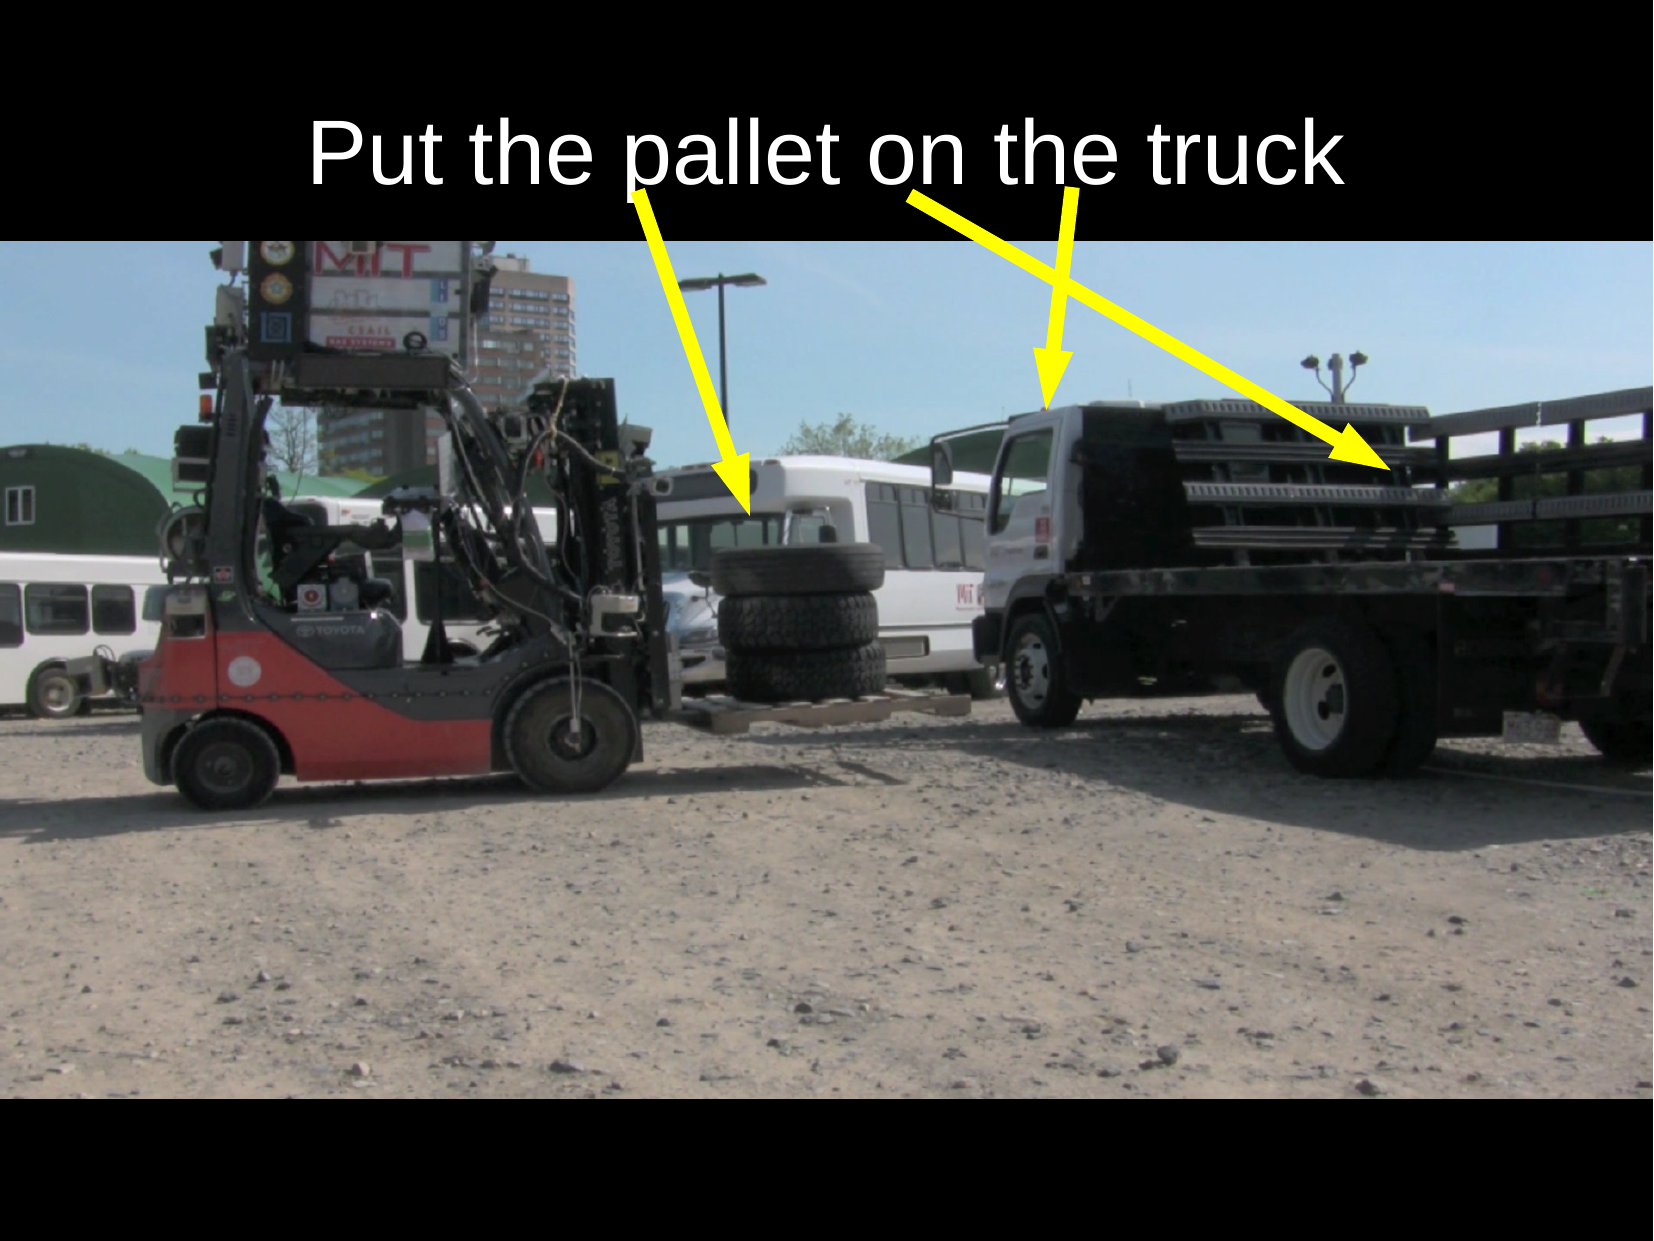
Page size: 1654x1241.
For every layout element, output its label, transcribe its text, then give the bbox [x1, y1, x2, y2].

picture [1035, 257, 1056, 269]
picture [0, 241, 1653, 1099]
title Put the pallet on the truck [82, 49, 1571, 257]
